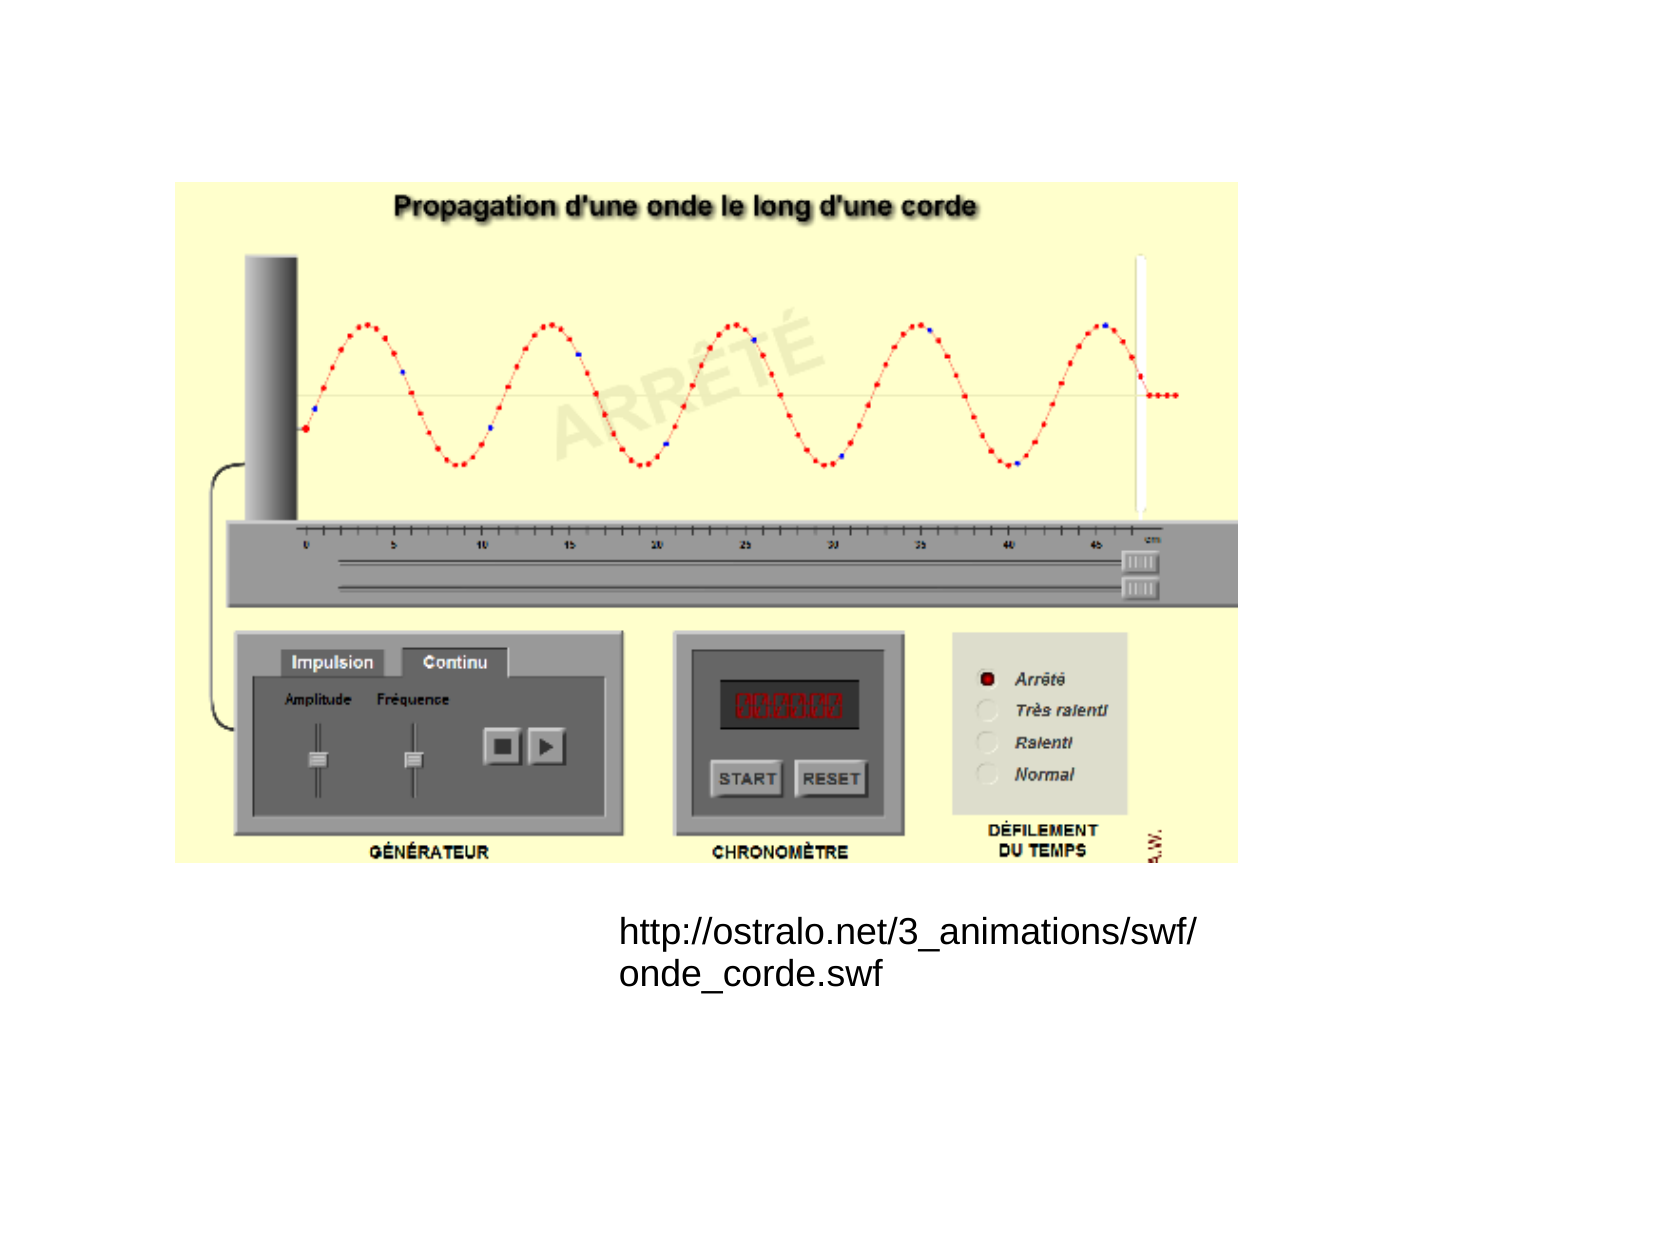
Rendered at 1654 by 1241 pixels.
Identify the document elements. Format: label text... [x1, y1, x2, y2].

picture [175, 182, 1238, 863]
text_box http://ostralo.net/3_animations/swf/onde_corde.swf [604, 902, 1476, 960]
